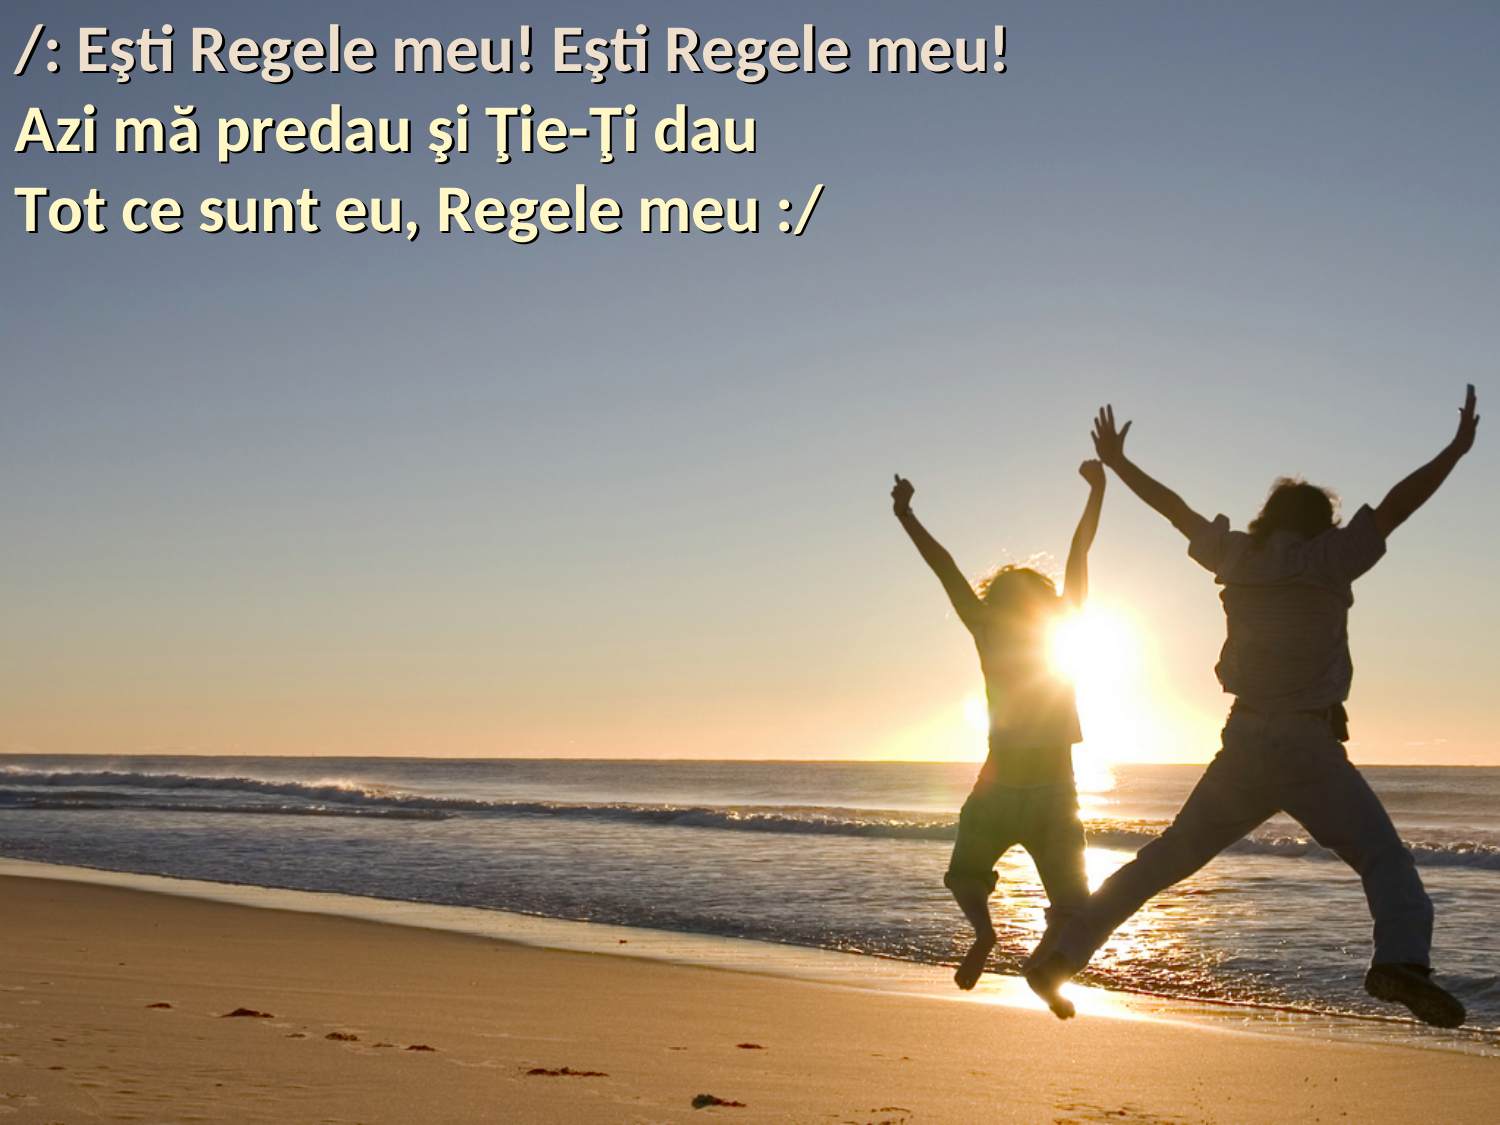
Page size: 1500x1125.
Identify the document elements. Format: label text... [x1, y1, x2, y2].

text_box /: Eşti Regele meu! Eşti Regele meu! Azi mă predau şi Ţie-Ţi dau Tot ce sunt eu, Regele meu :/ [0, 0, 1388, 502]
picture [0, 0, 1500, 1125]
